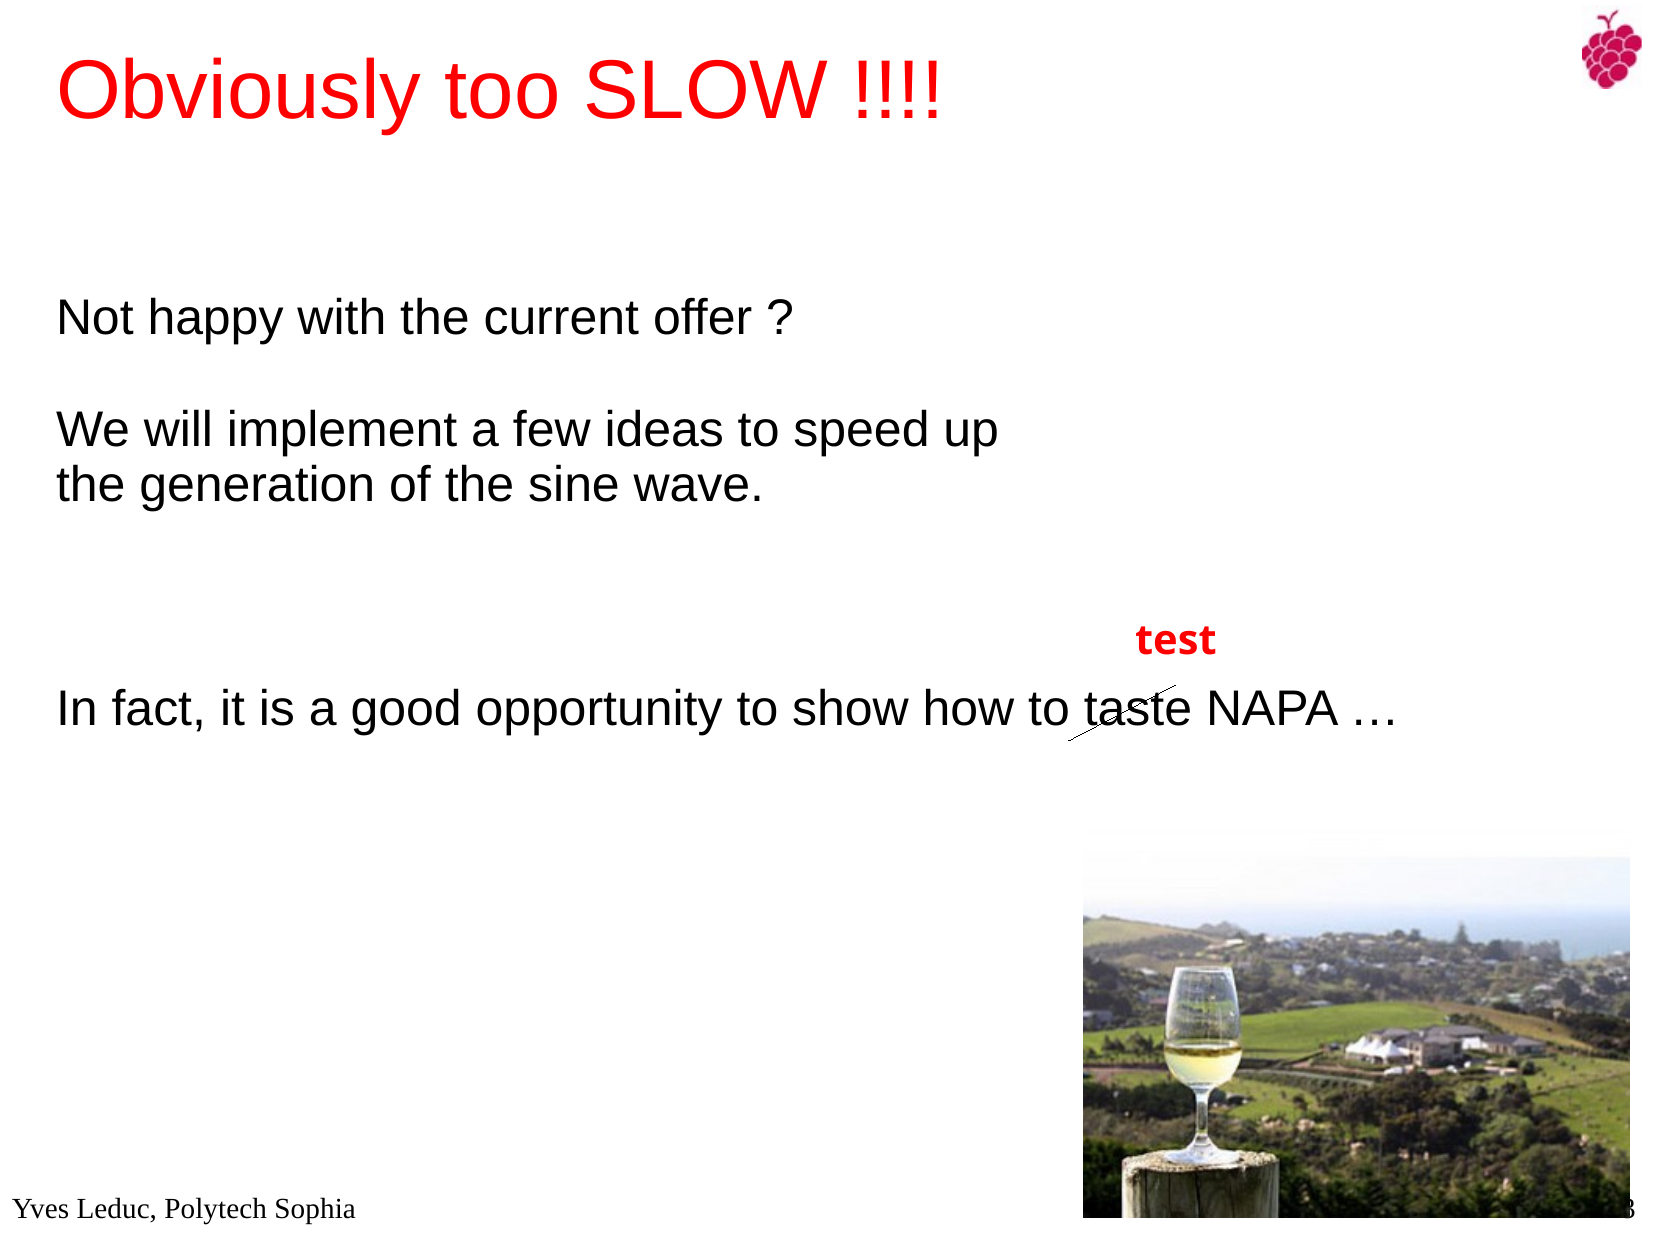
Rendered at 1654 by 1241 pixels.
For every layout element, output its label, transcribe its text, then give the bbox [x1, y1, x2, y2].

text_box Obviously too SLOW !!!! Not happy with the current offer ? We will implement a few ideas to speed up the generation of the sine wave. In fact, it is a good opportunity to show how to taste NAPA … [41, 35, 1436, 744]
picture [1582, 5, 1642, 89]
picture [1083, 826, 1630, 1218]
text_box test [1120, 602, 1229, 691]
